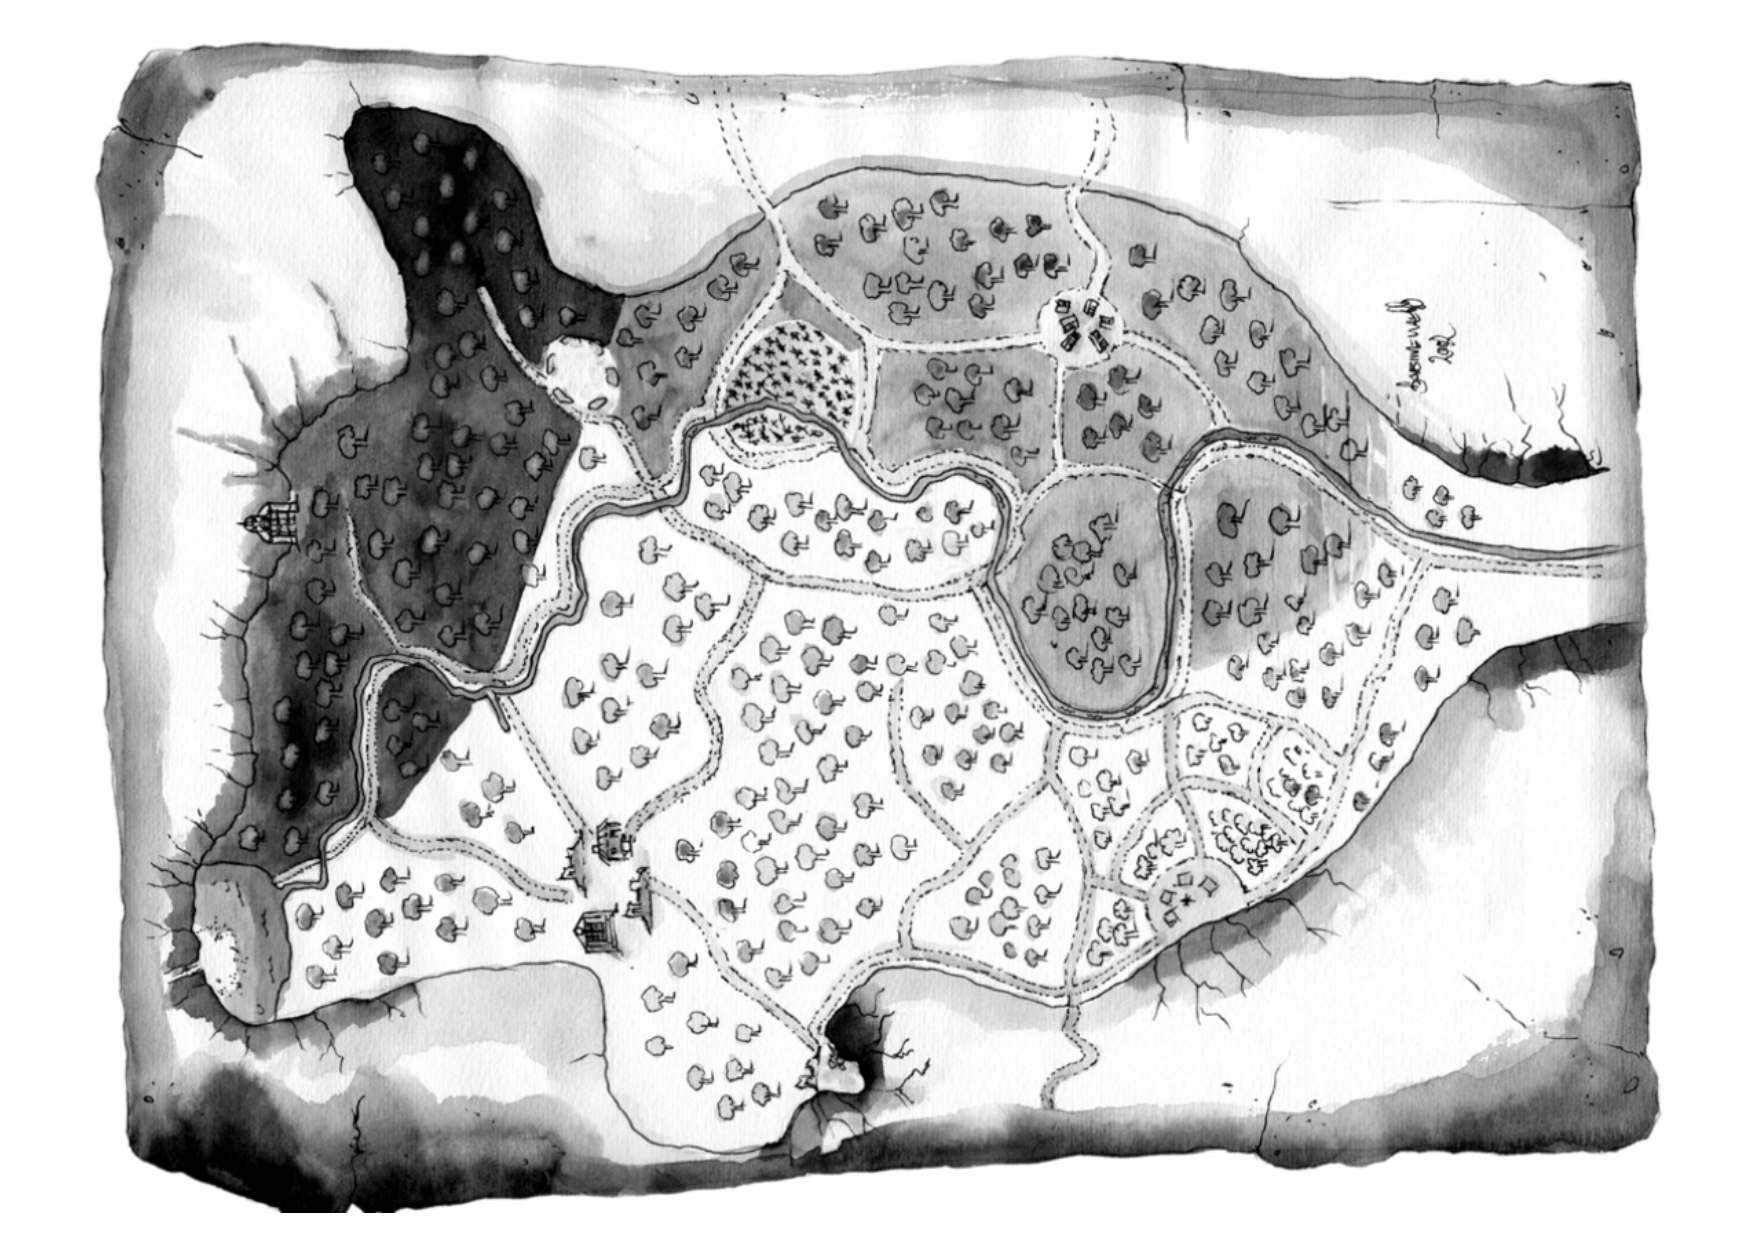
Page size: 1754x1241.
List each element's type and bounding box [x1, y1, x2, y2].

picture [78, 27, 1676, 1213]
